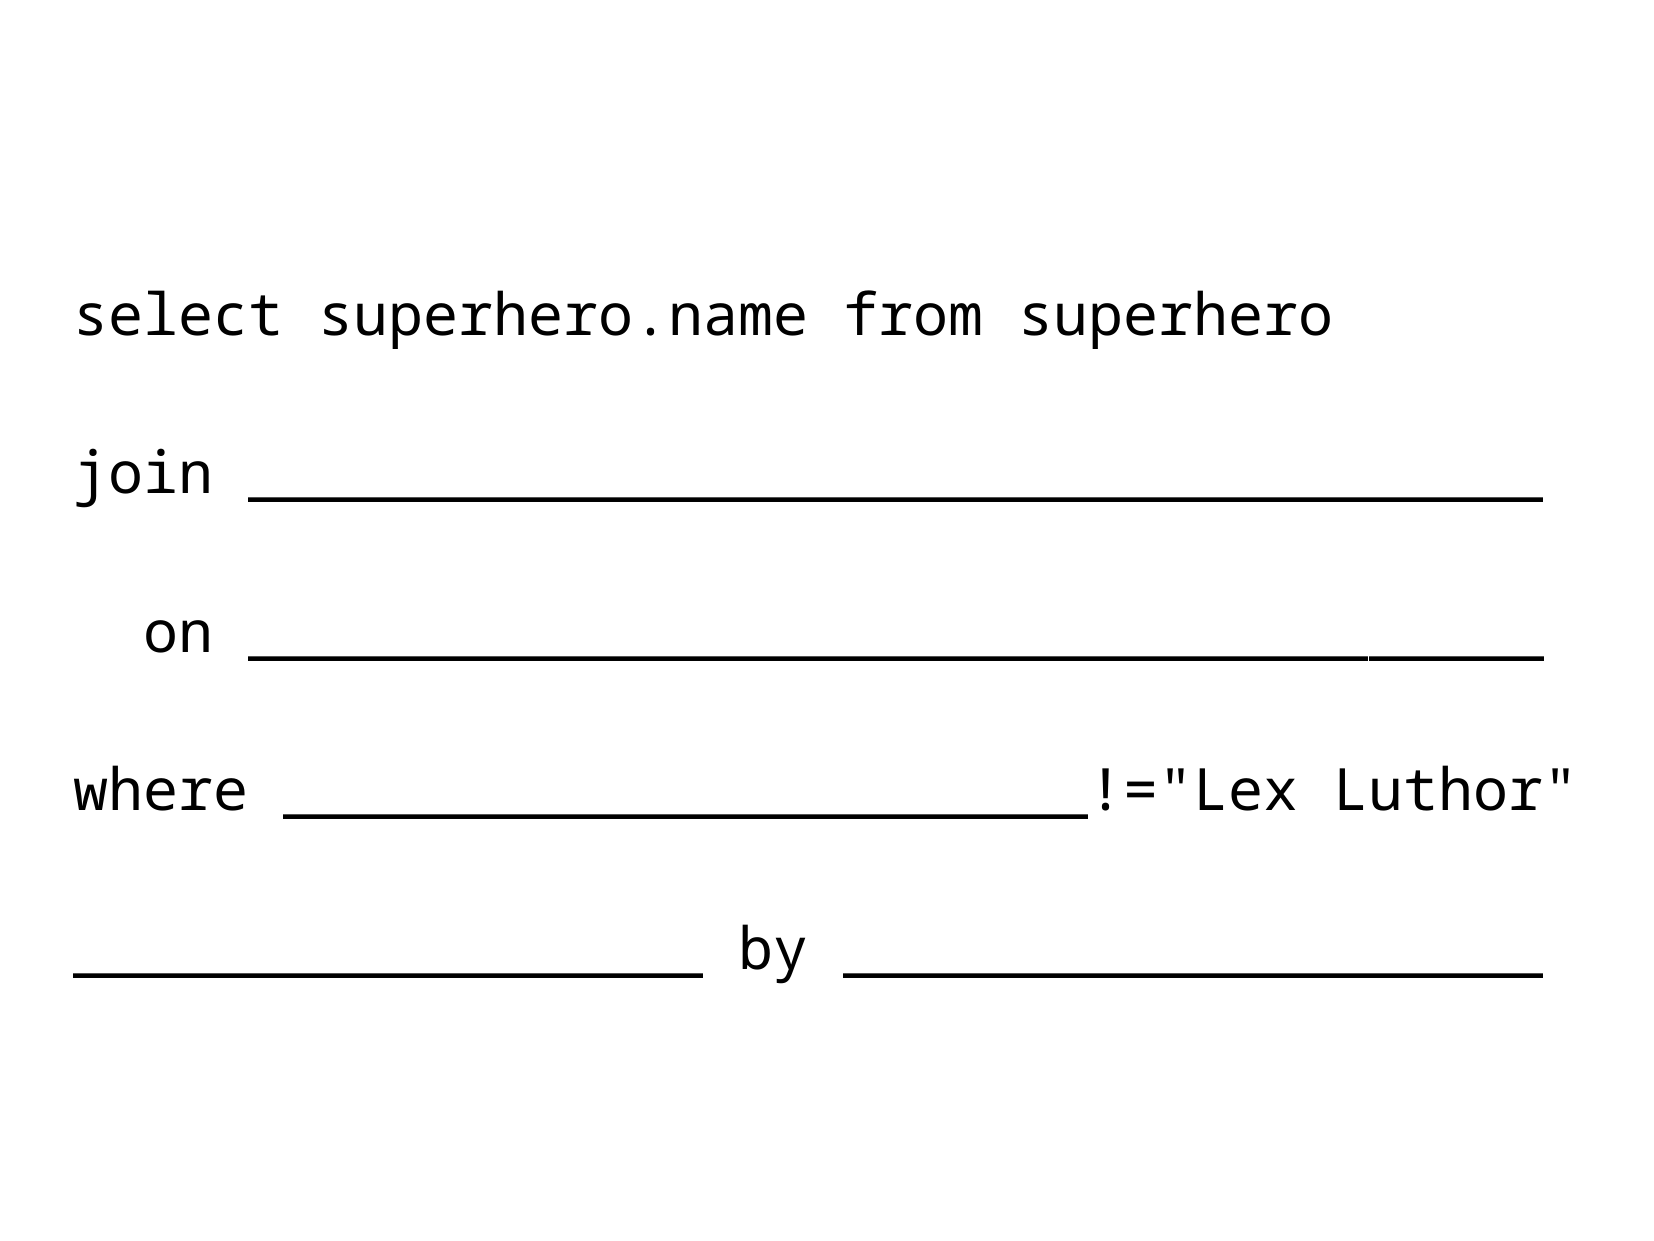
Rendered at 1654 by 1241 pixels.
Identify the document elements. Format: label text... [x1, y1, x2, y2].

text_box select superhero.name from superhero join _____________________________________ on _____________________________________ where _______________________!="Lex Luthor" __________________ by ____________________ [59, 265, 1595, 916]
